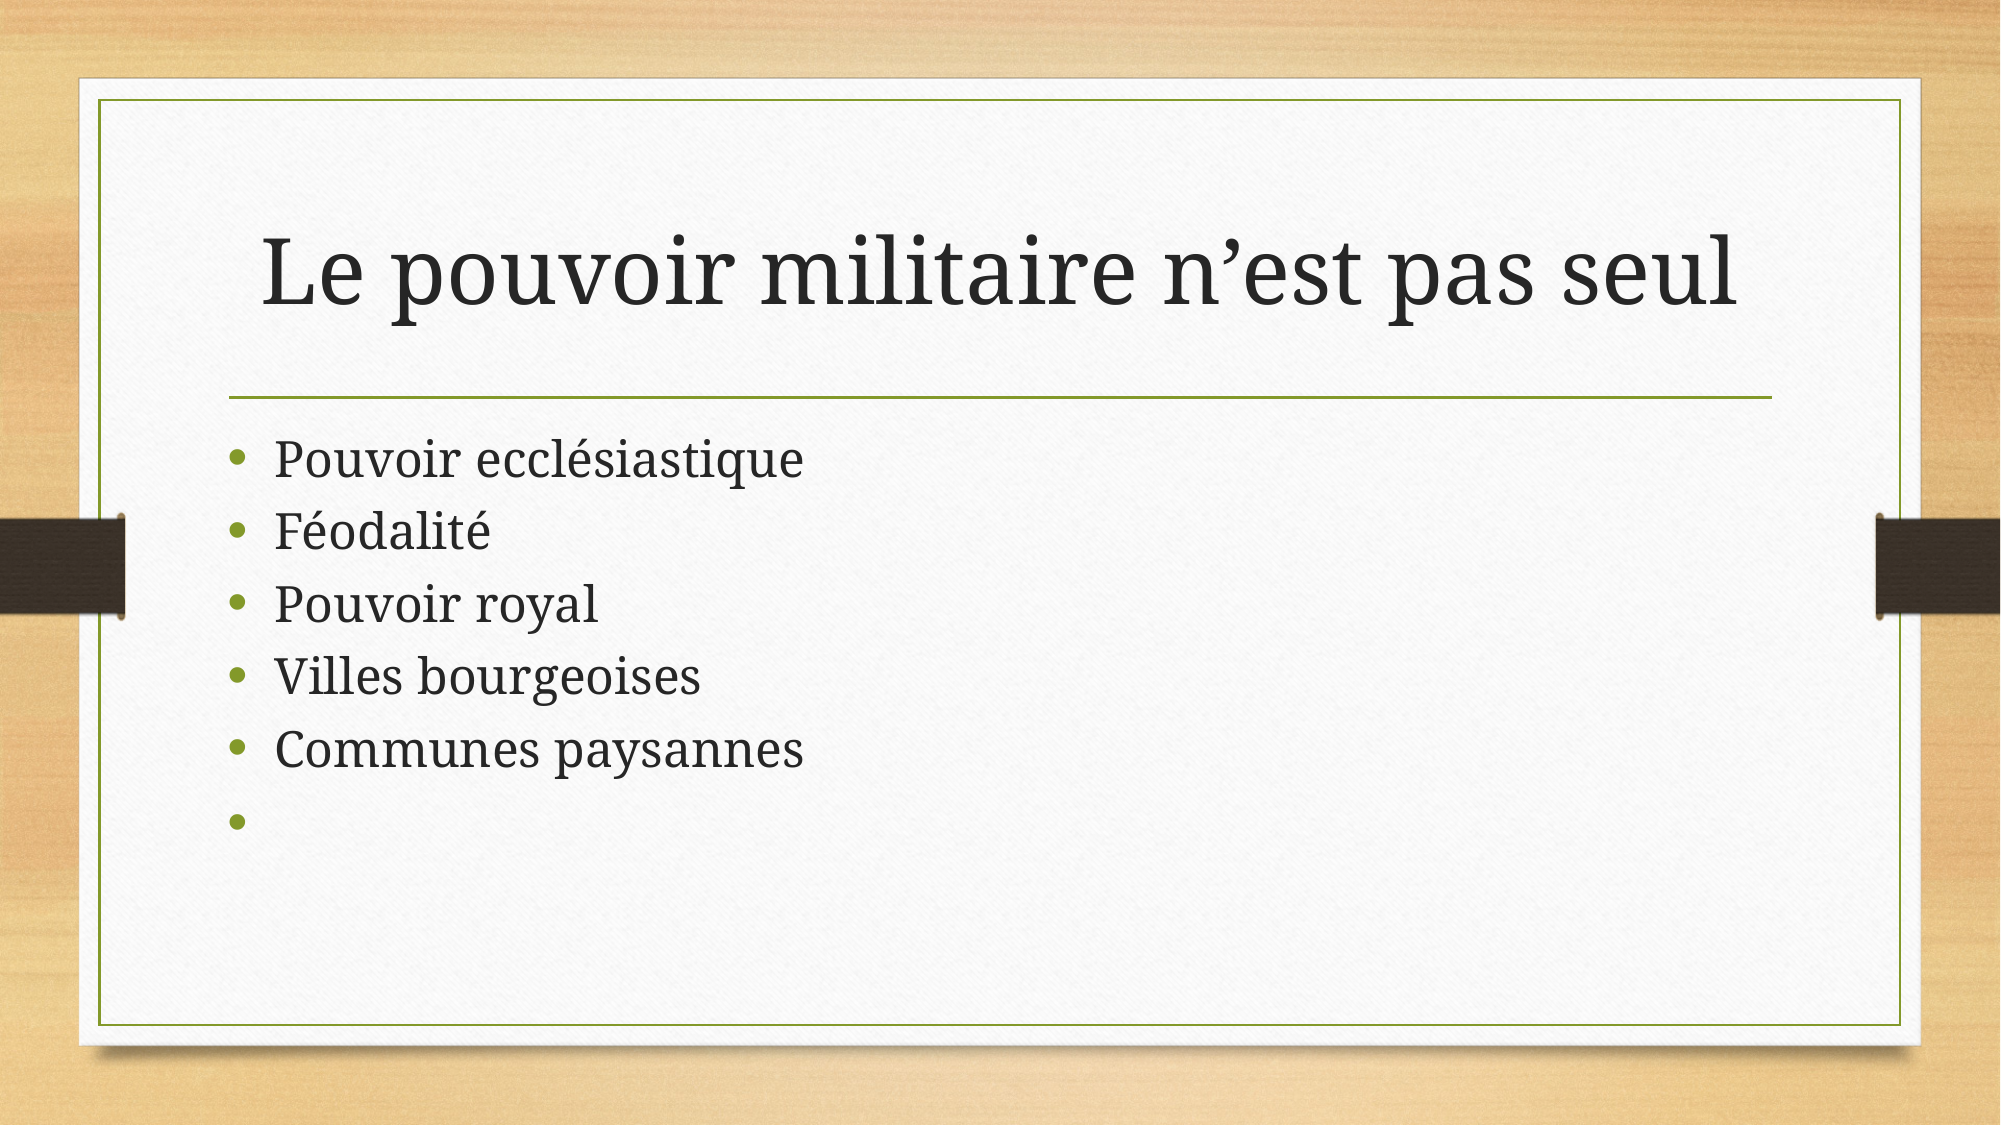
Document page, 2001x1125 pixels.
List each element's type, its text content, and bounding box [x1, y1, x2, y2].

title Le pouvoir militaire n’est pas seul [212, 161, 1788, 376]
list Pouvoir ecclésiastique Féodalité Pouvoir royal Villes bourgeoises Communes paysannes [212, 419, 1788, 964]
